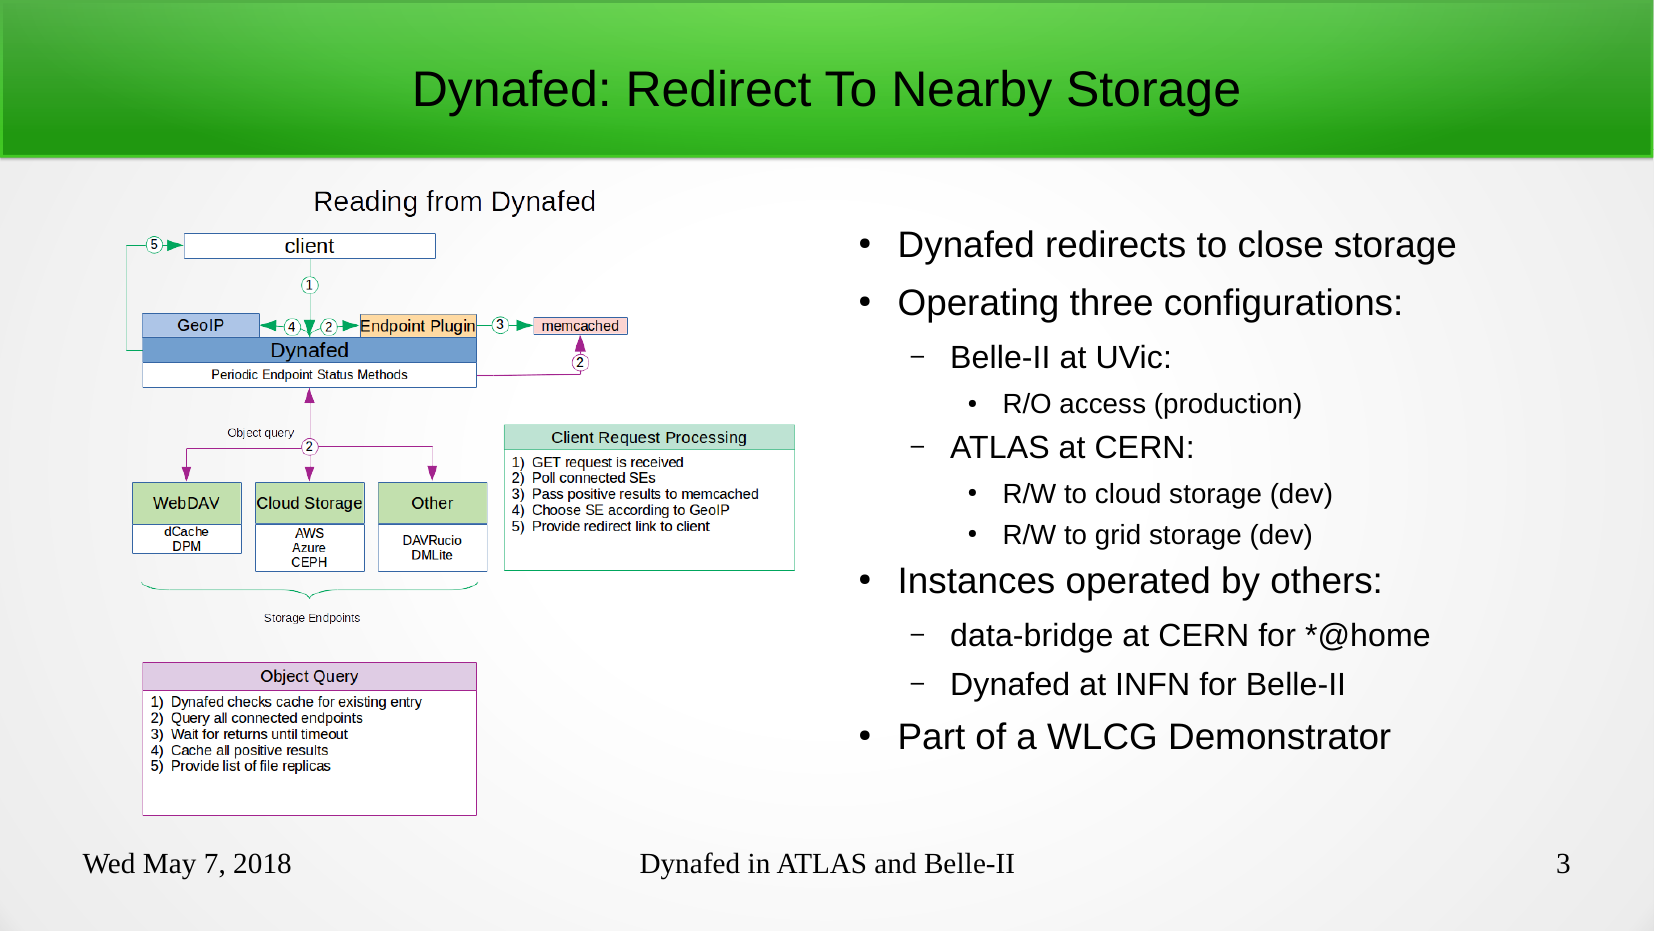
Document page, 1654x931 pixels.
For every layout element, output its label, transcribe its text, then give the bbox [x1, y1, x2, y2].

title Dynafed: Redirect To Nearby Storage [82, 35, 1571, 142]
list Dynafed redirects to close storage Operating three configurations: Belle-II at UVic: R/O access (production) ATLAS at CERN: R/W to cloud storage (dev) R/W to grid storage (dev) Instances operated by others: data-bridge at CERN for *@home Dynafed at INFN for Belle-II Part of a WLCG Demonstrator [845, 224, 1572, 764]
picture [105, 175, 811, 835]
